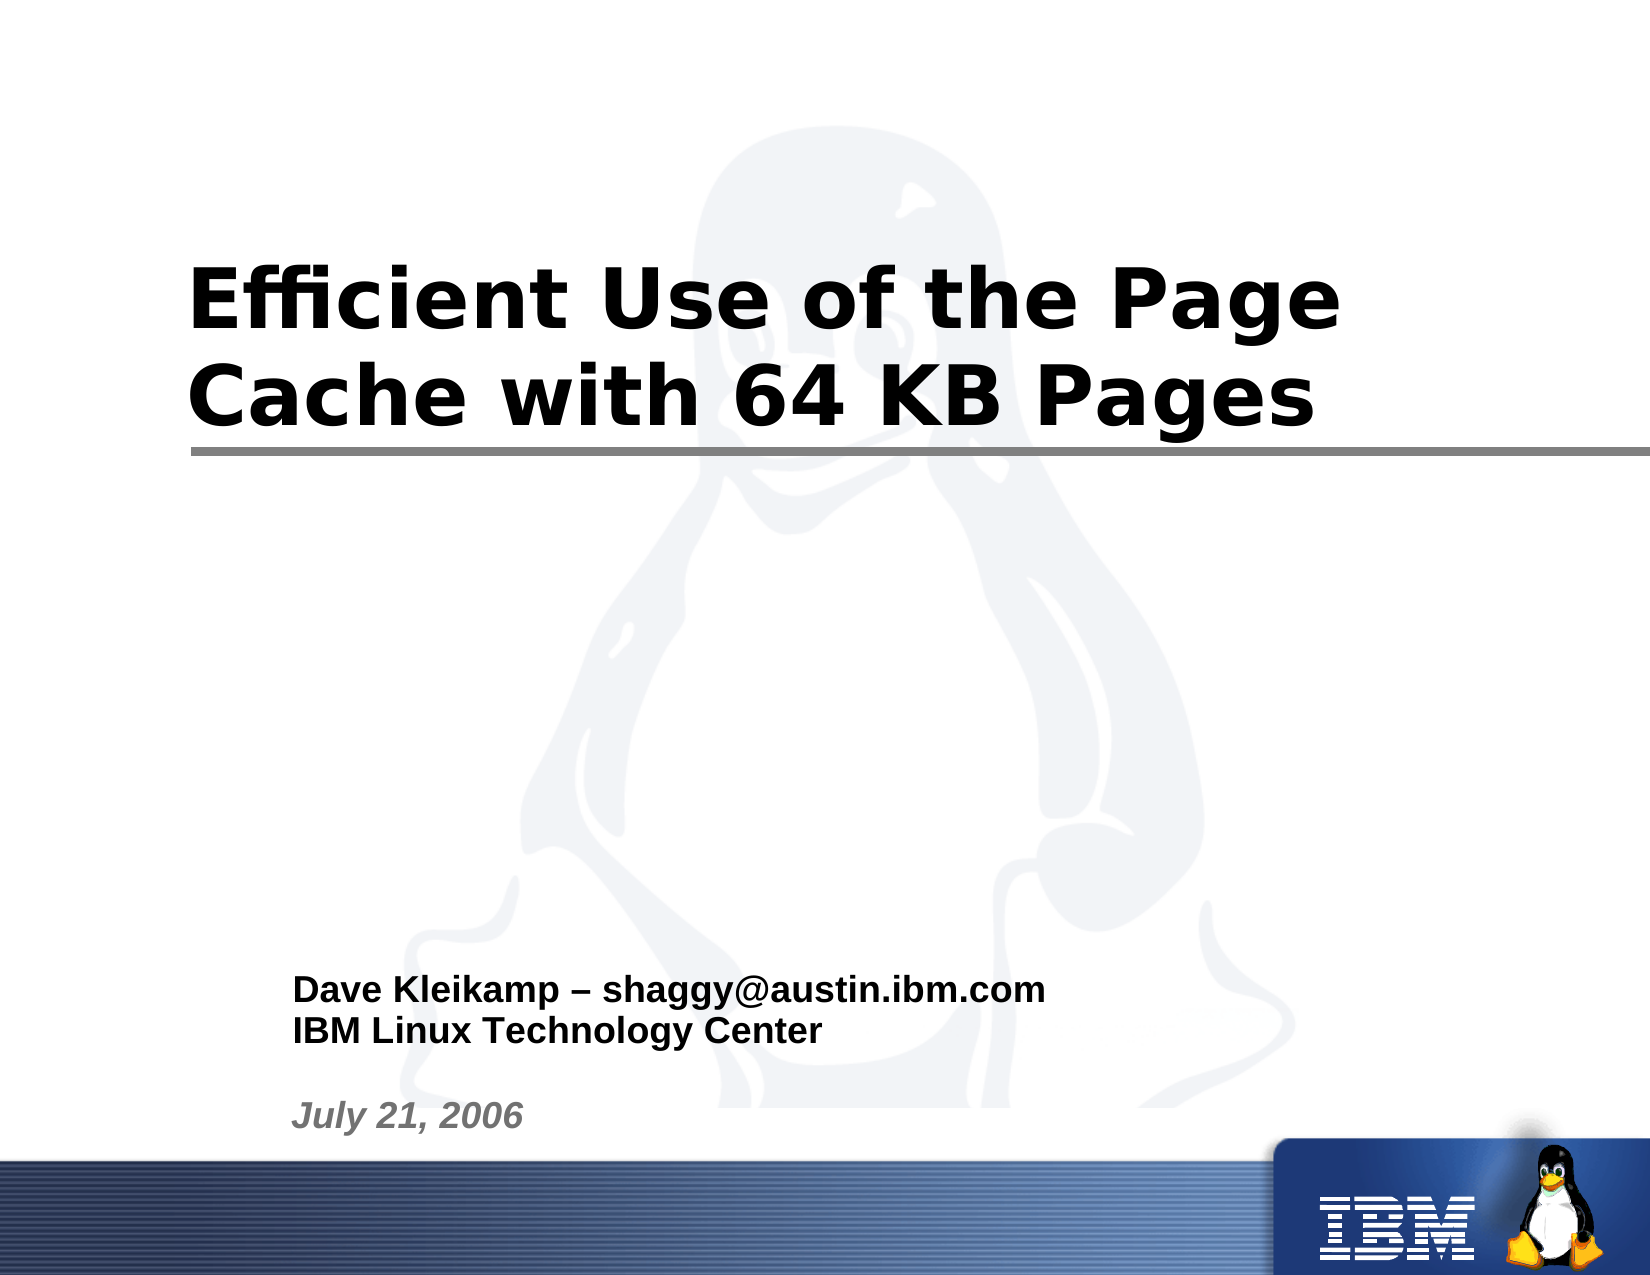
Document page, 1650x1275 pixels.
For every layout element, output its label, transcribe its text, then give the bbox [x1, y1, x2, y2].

title Efficient Use of the Page Cache with 64 KB Pages [186, 237, 1650, 459]
text_box July 21, 2006 [291, 1094, 1403, 1140]
list Dave Kleikamp – shaggy@austin.ibm.com IBM Linux Technology Center [292, 967, 1126, 1081]
